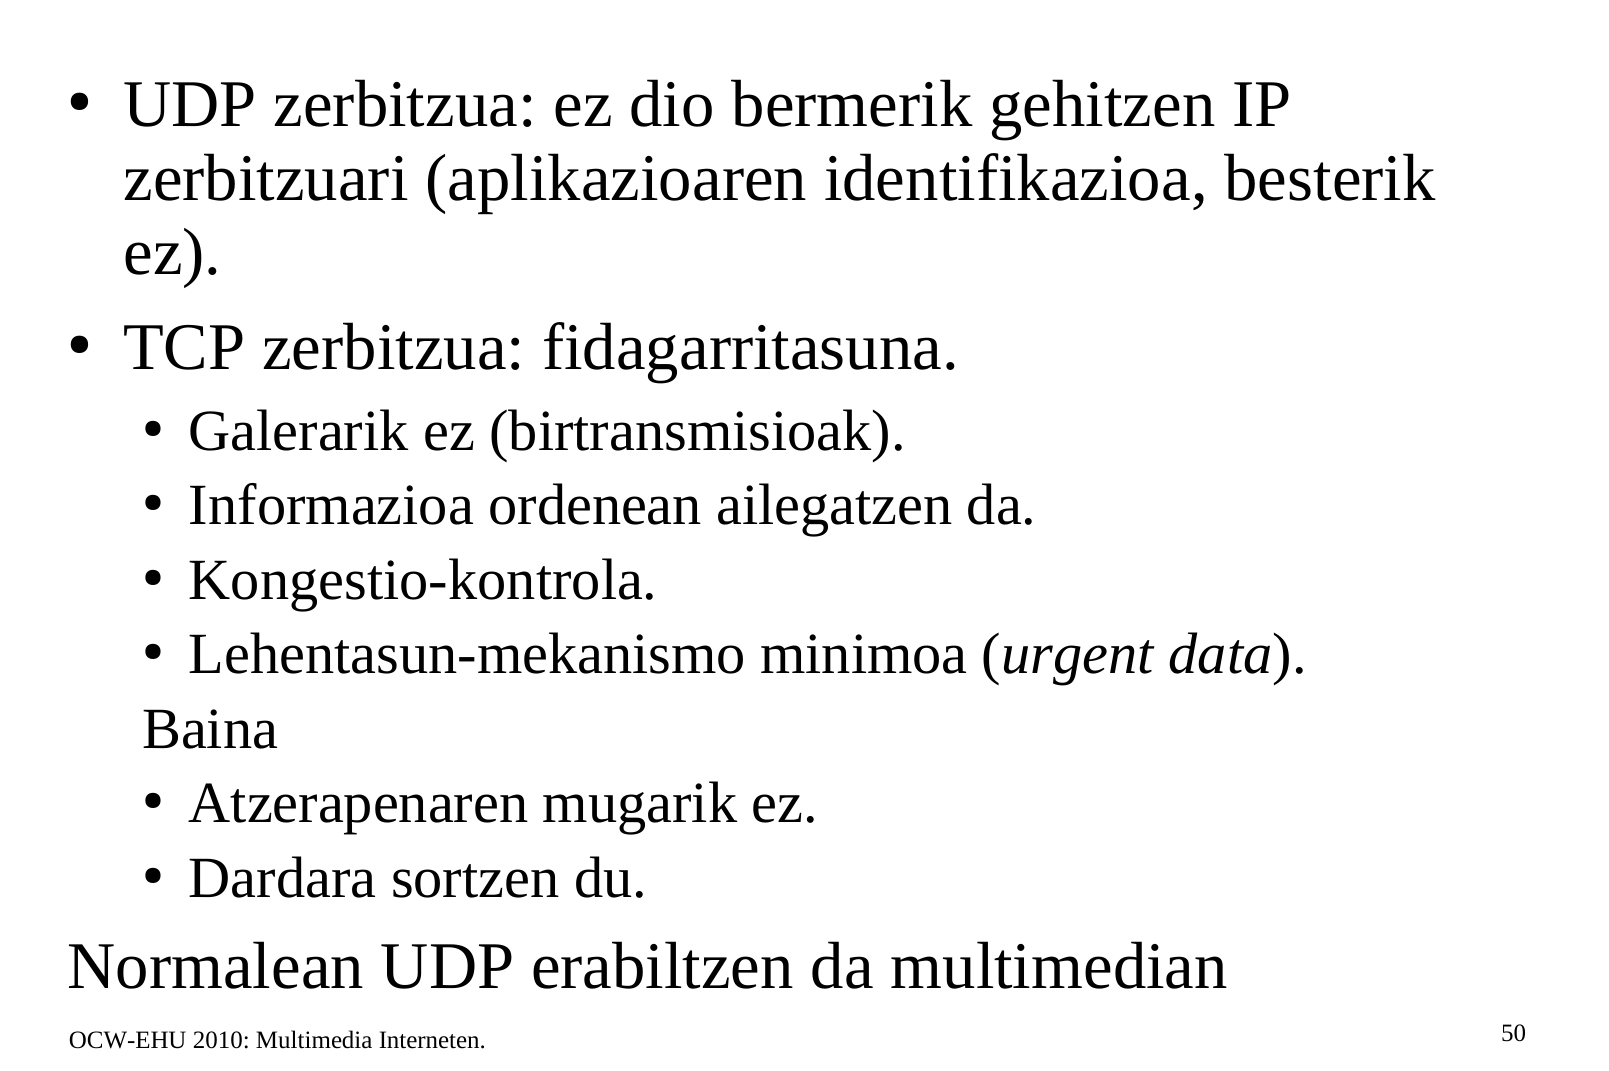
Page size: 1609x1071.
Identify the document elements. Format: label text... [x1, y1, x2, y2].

list UDP zerbitzua: ez dio bermerik gehitzen IP zerbitzuari (aplikazioaren identifikazioa, besterik ez). TCP zerbitzua: fidagarritasuna. Galerarik ez (birtransmisioak). Informazioa ordenean ailegatzen da. Kongestio-kontrola. Lehentasun-mekanismo minimoa (urgent data). Baina Atzerapenaren mugarik ez. Dardara sortzen du. Normalean UDP erabiltzen da multimedian [52, 59, 1565, 1011]
